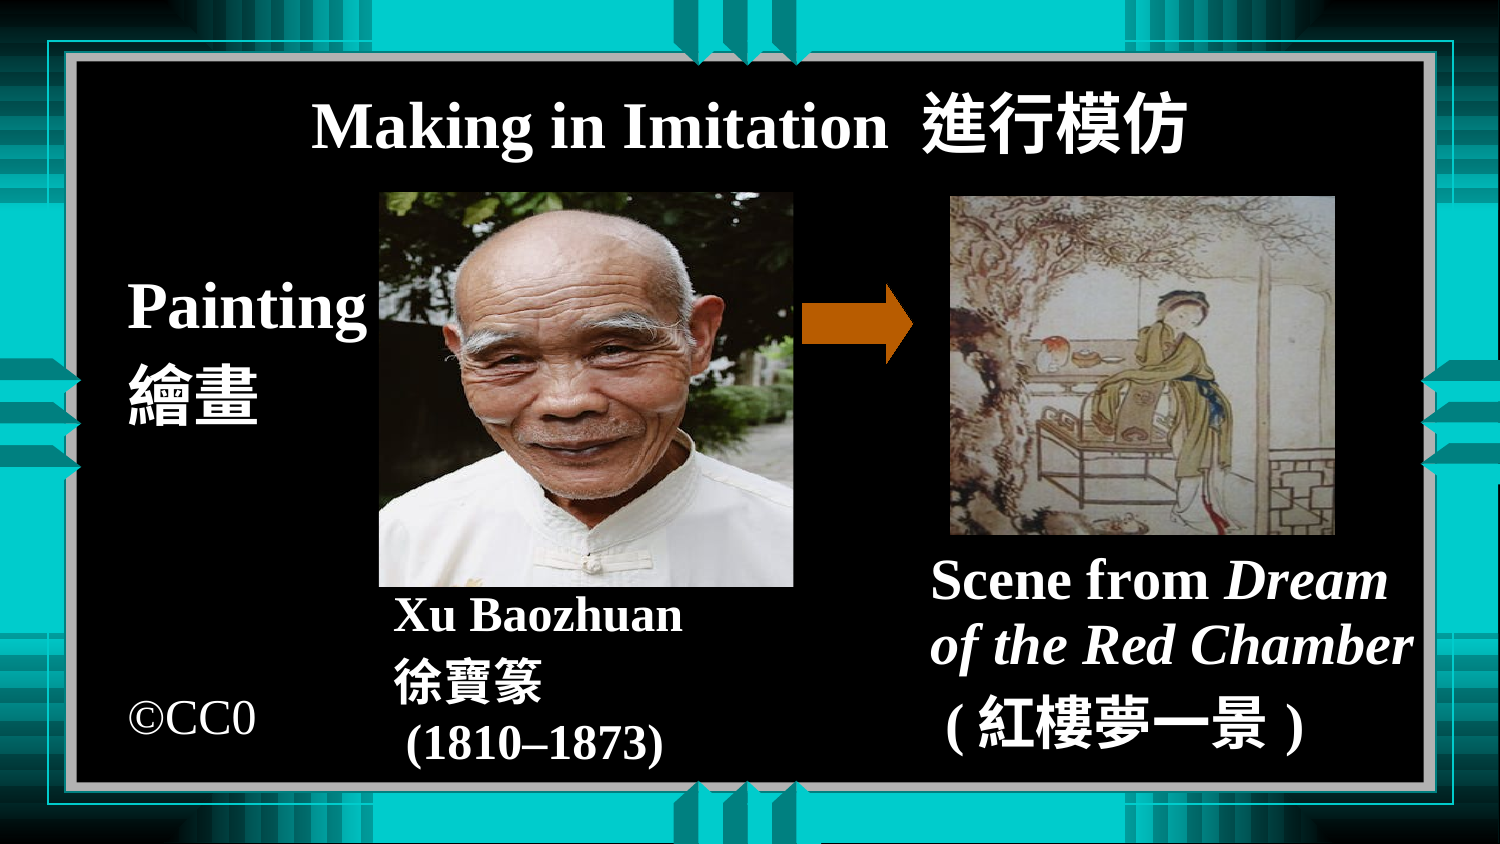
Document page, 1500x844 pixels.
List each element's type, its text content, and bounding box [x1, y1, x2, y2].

text_box Xu Baozhuan 徐寶篆 (1810–1873) [378, 580, 826, 778]
title Making in Imitation 進行模仿 [112, 70, 1388, 212]
text_box [801, 281, 914, 366]
picture [950, 196, 1335, 535]
picture [378, 192, 794, 580]
text_box Scene from Dream of the Red Chamber (紅樓夢一景) [915, 540, 1463, 827]
text_box ©CC0 [112, 675, 301, 755]
text_box Painting 繪畫 [112, 261, 378, 448]
